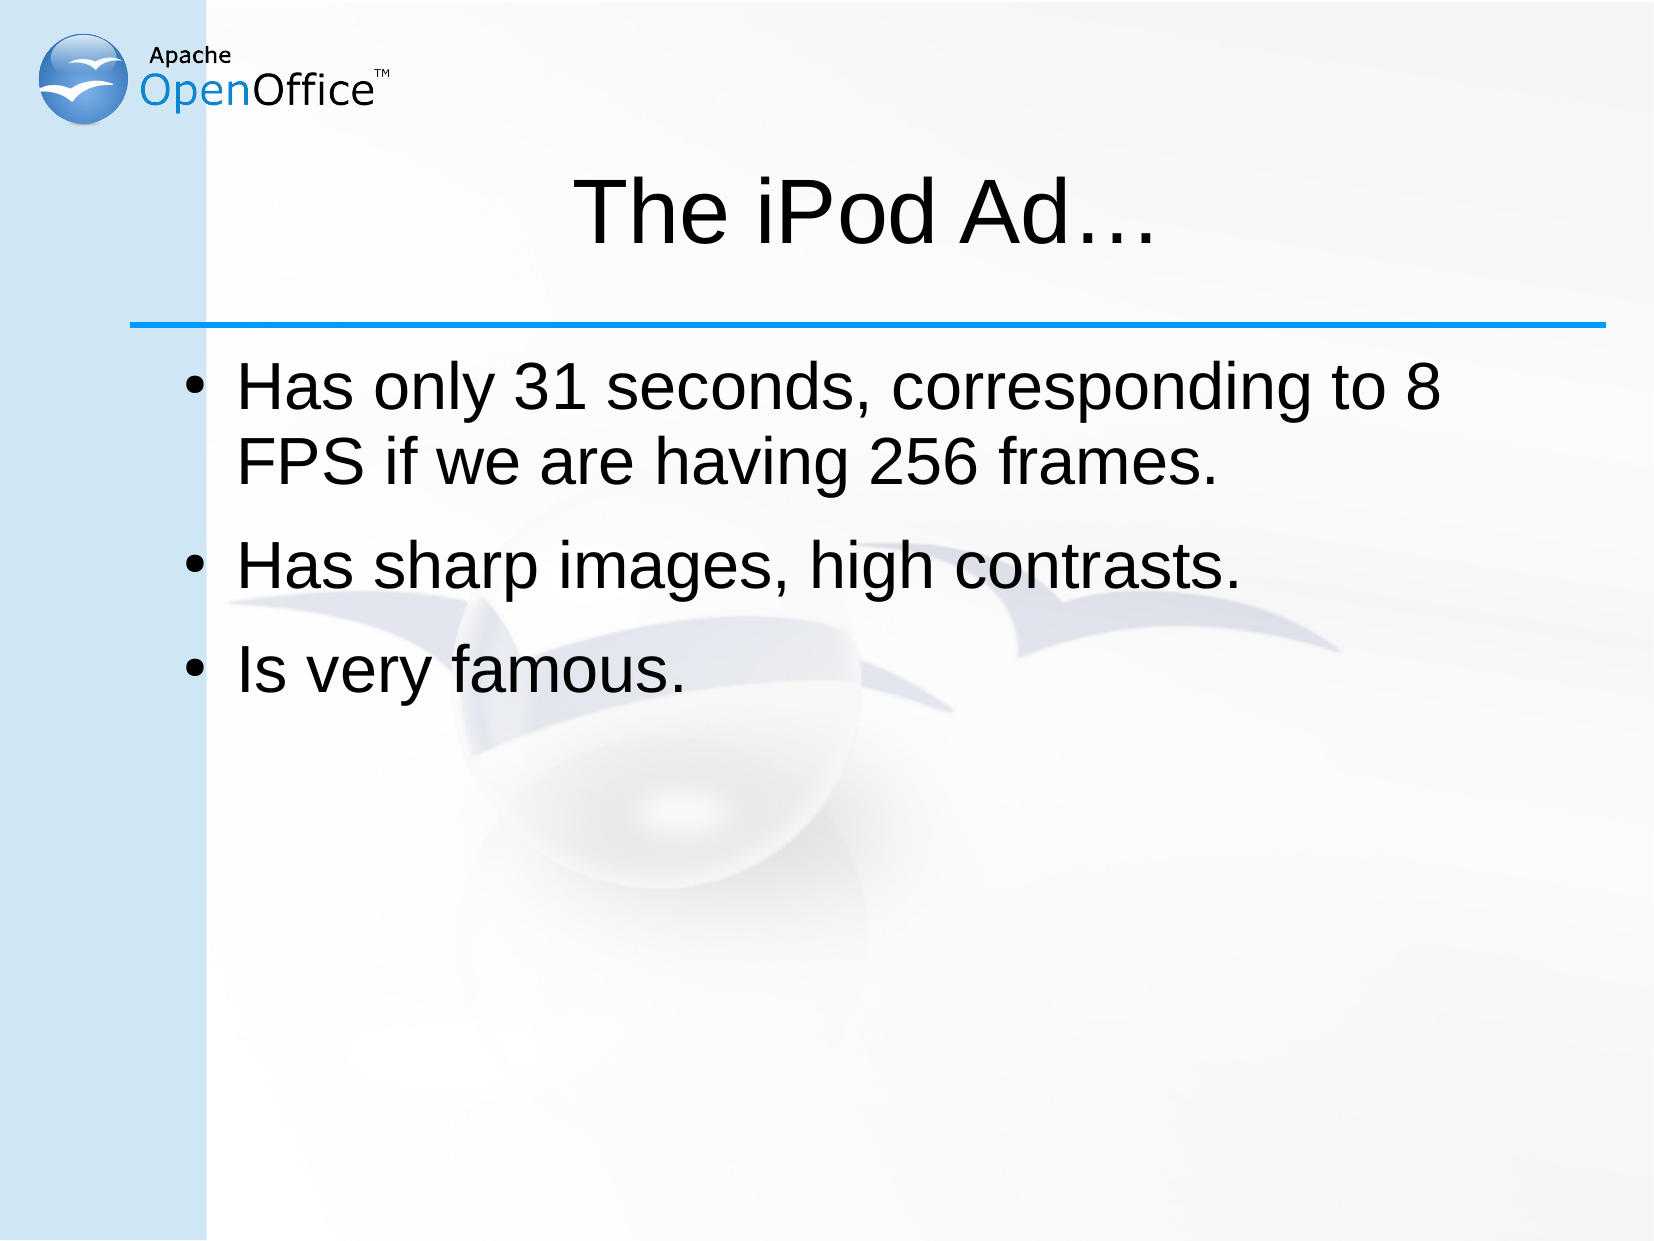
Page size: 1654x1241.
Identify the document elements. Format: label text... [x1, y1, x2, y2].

list Has only 31 seconds, corresponding to 8 FPS if we are having 256 frames. Has sharp images, high contrasts. Is very famous. [165, 349, 1571, 1168]
picture [35, 2, 1654, 1241]
title The iPod Ad… [165, 108, 1571, 316]
